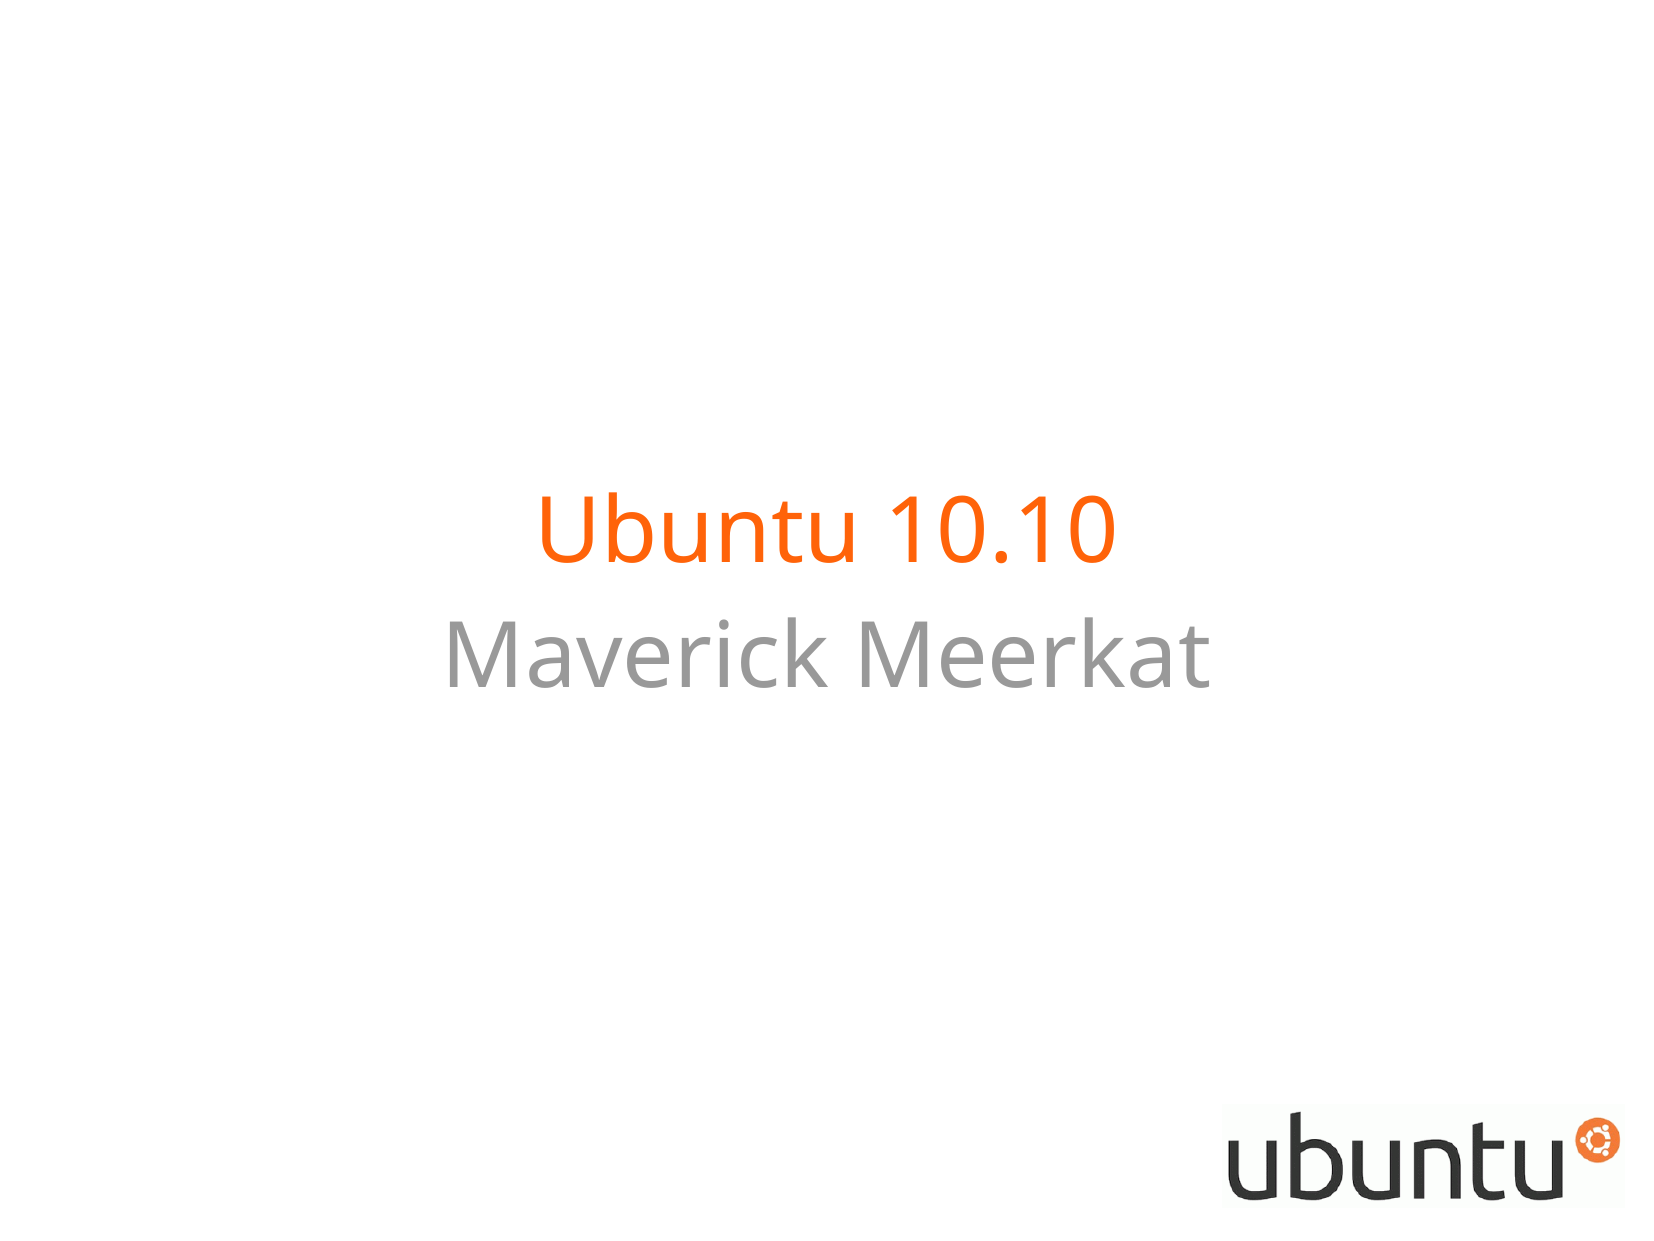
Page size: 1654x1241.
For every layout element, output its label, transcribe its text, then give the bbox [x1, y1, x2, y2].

title Ubuntu 10.10 Maverick Meerkat [82, 56, 1571, 1123]
picture [1222, 1104, 1625, 1208]
